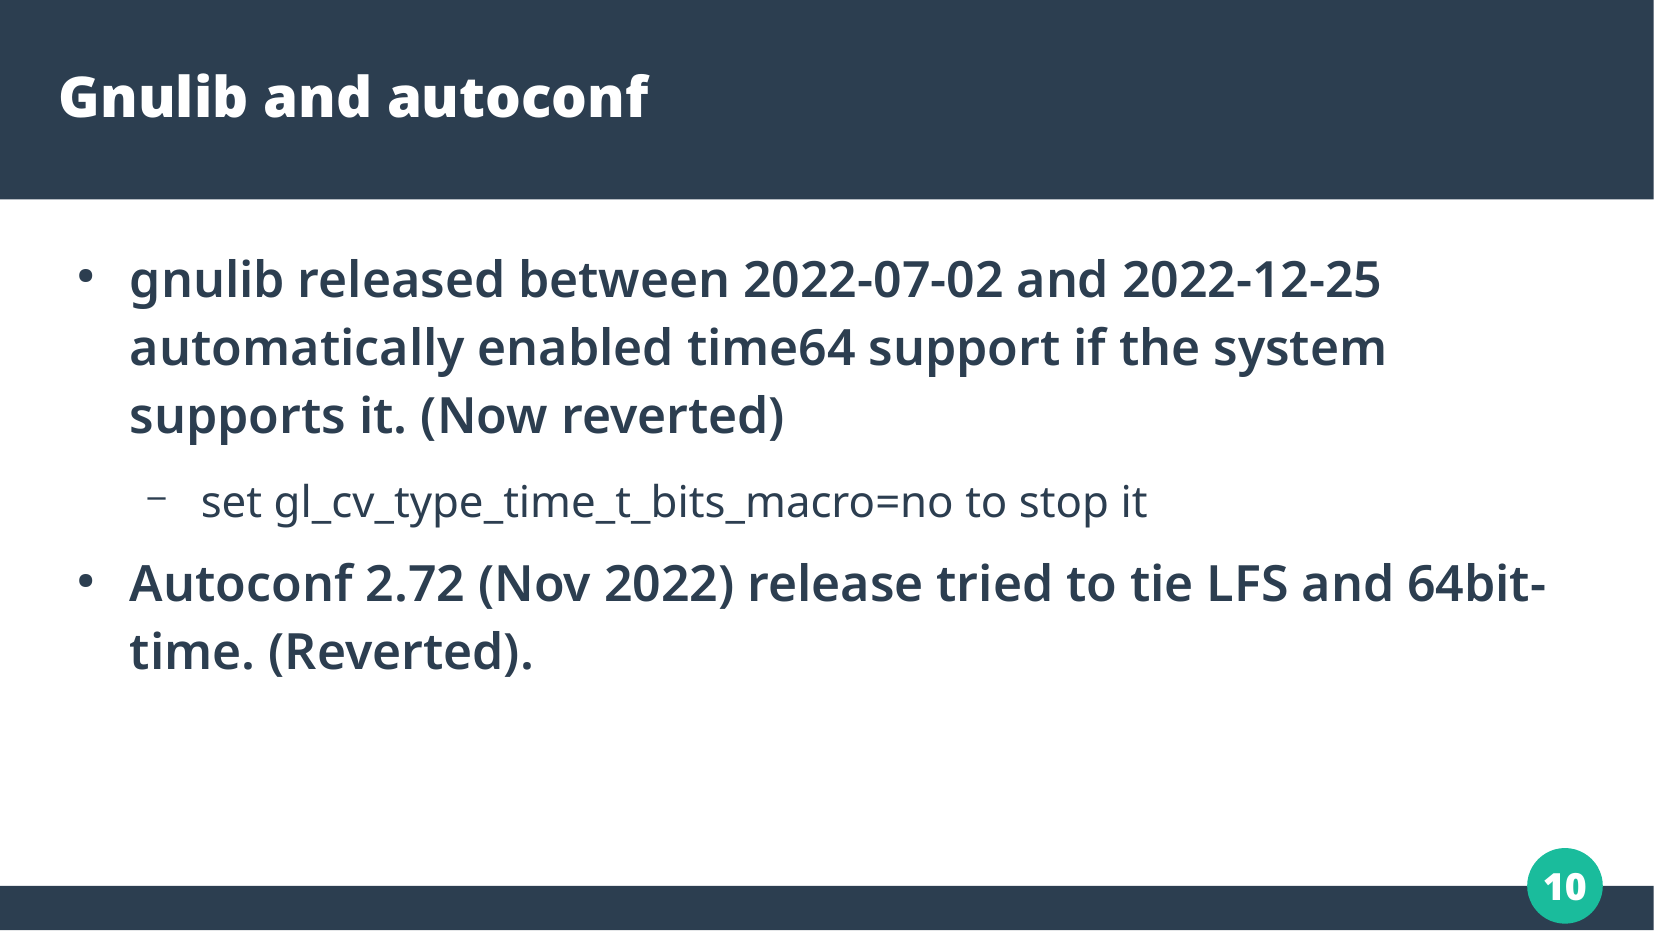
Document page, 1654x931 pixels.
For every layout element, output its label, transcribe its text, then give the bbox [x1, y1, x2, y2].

title Gnulib and autoconf [59, 37, 1595, 155]
list gnulib released between 2022-07-02 and 2022-12-25 automatically enabled time64 support if the system supports it. (Now reverted) set gl_cv_type_time_t_bits_macro=no to stop it Autoconf 2.72 (Nov 2022) release tried to tie LFS and 64bit-time. (Reverted). [59, 243, 1595, 864]
